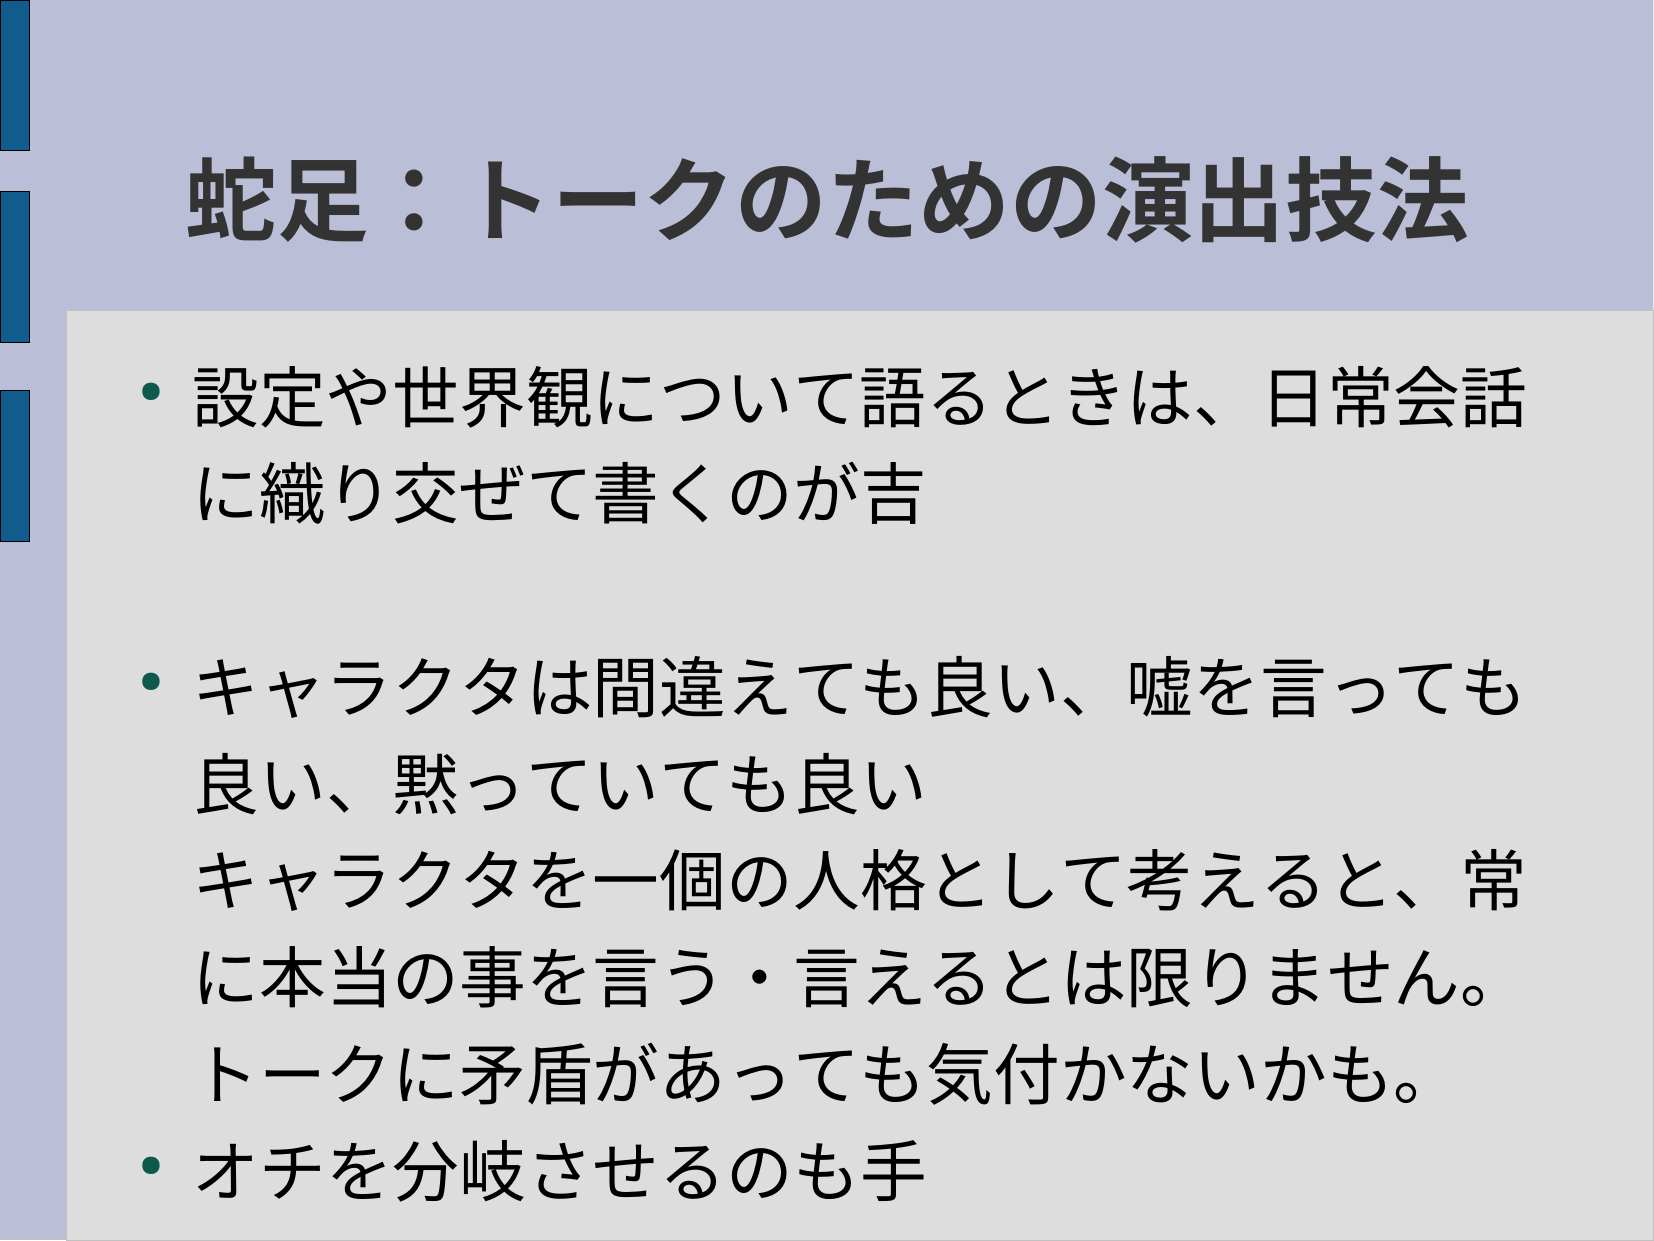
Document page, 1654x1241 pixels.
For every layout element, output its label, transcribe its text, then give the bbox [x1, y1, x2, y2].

list 設定や世界観について語るときは、日常会話に織り交ぜて書くのが吉 キャラクタは間違えても良い、嘘を言っても良い、黙っていても良い キャラクタを一個の人格として考えると、常に本当の事を言う・言えるとは限りません。 トークに矛盾があっても気付かないかも。 オチを分岐させるのも手 [121, 344, 1534, 1127]
title 蛇足：トークのための演出技法 [121, 91, 1534, 299]
